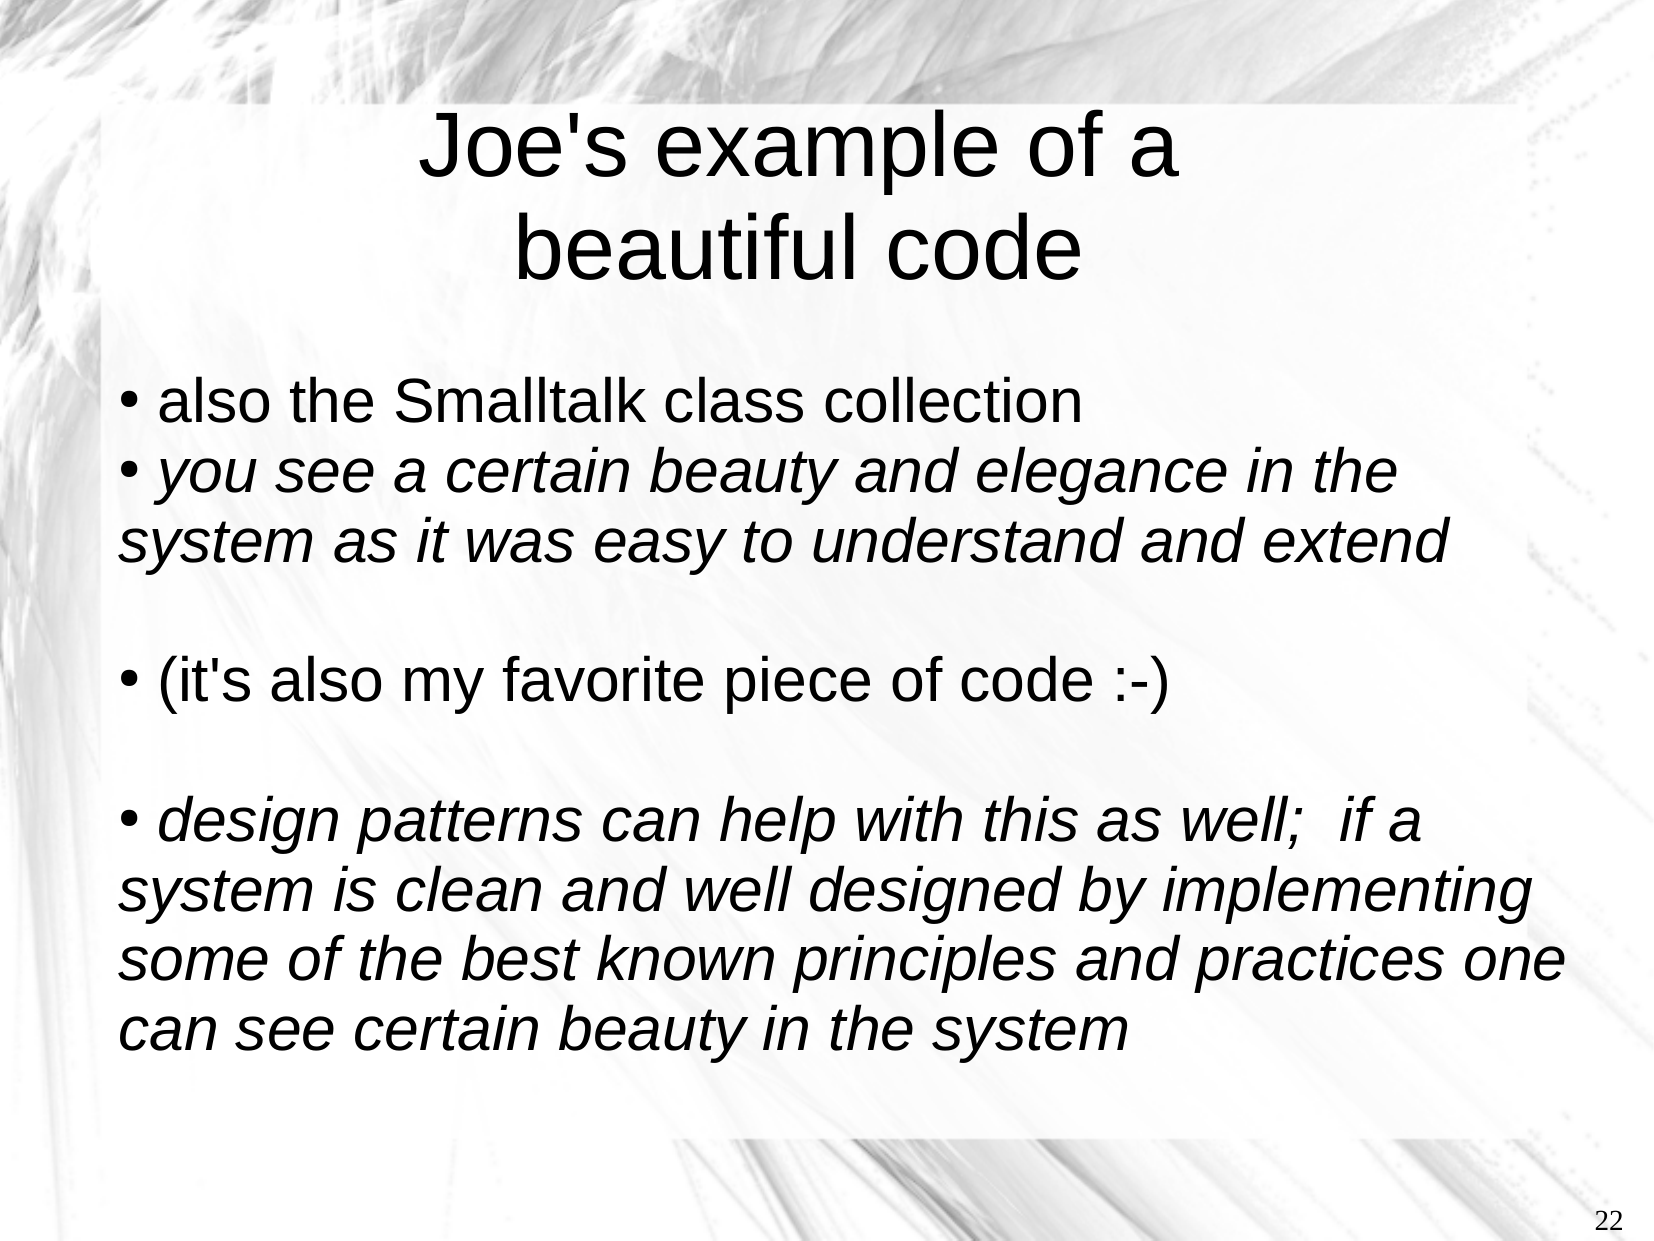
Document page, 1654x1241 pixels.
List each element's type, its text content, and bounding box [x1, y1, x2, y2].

subtitle also the Smalltalk class collection you see a certain beauty and elegance in the system as it was easy to understand and extend (it's also my favorite piece of code :-) design patterns can help with this as well; if a system is clean and well designed by implementing some of the best known principles and practices one can see certain beauty in the system [118, 366, 1571, 1064]
picture [0, 0, 1654, 1241]
title Joe's example of a beautiful code [118, 93, 1506, 299]
